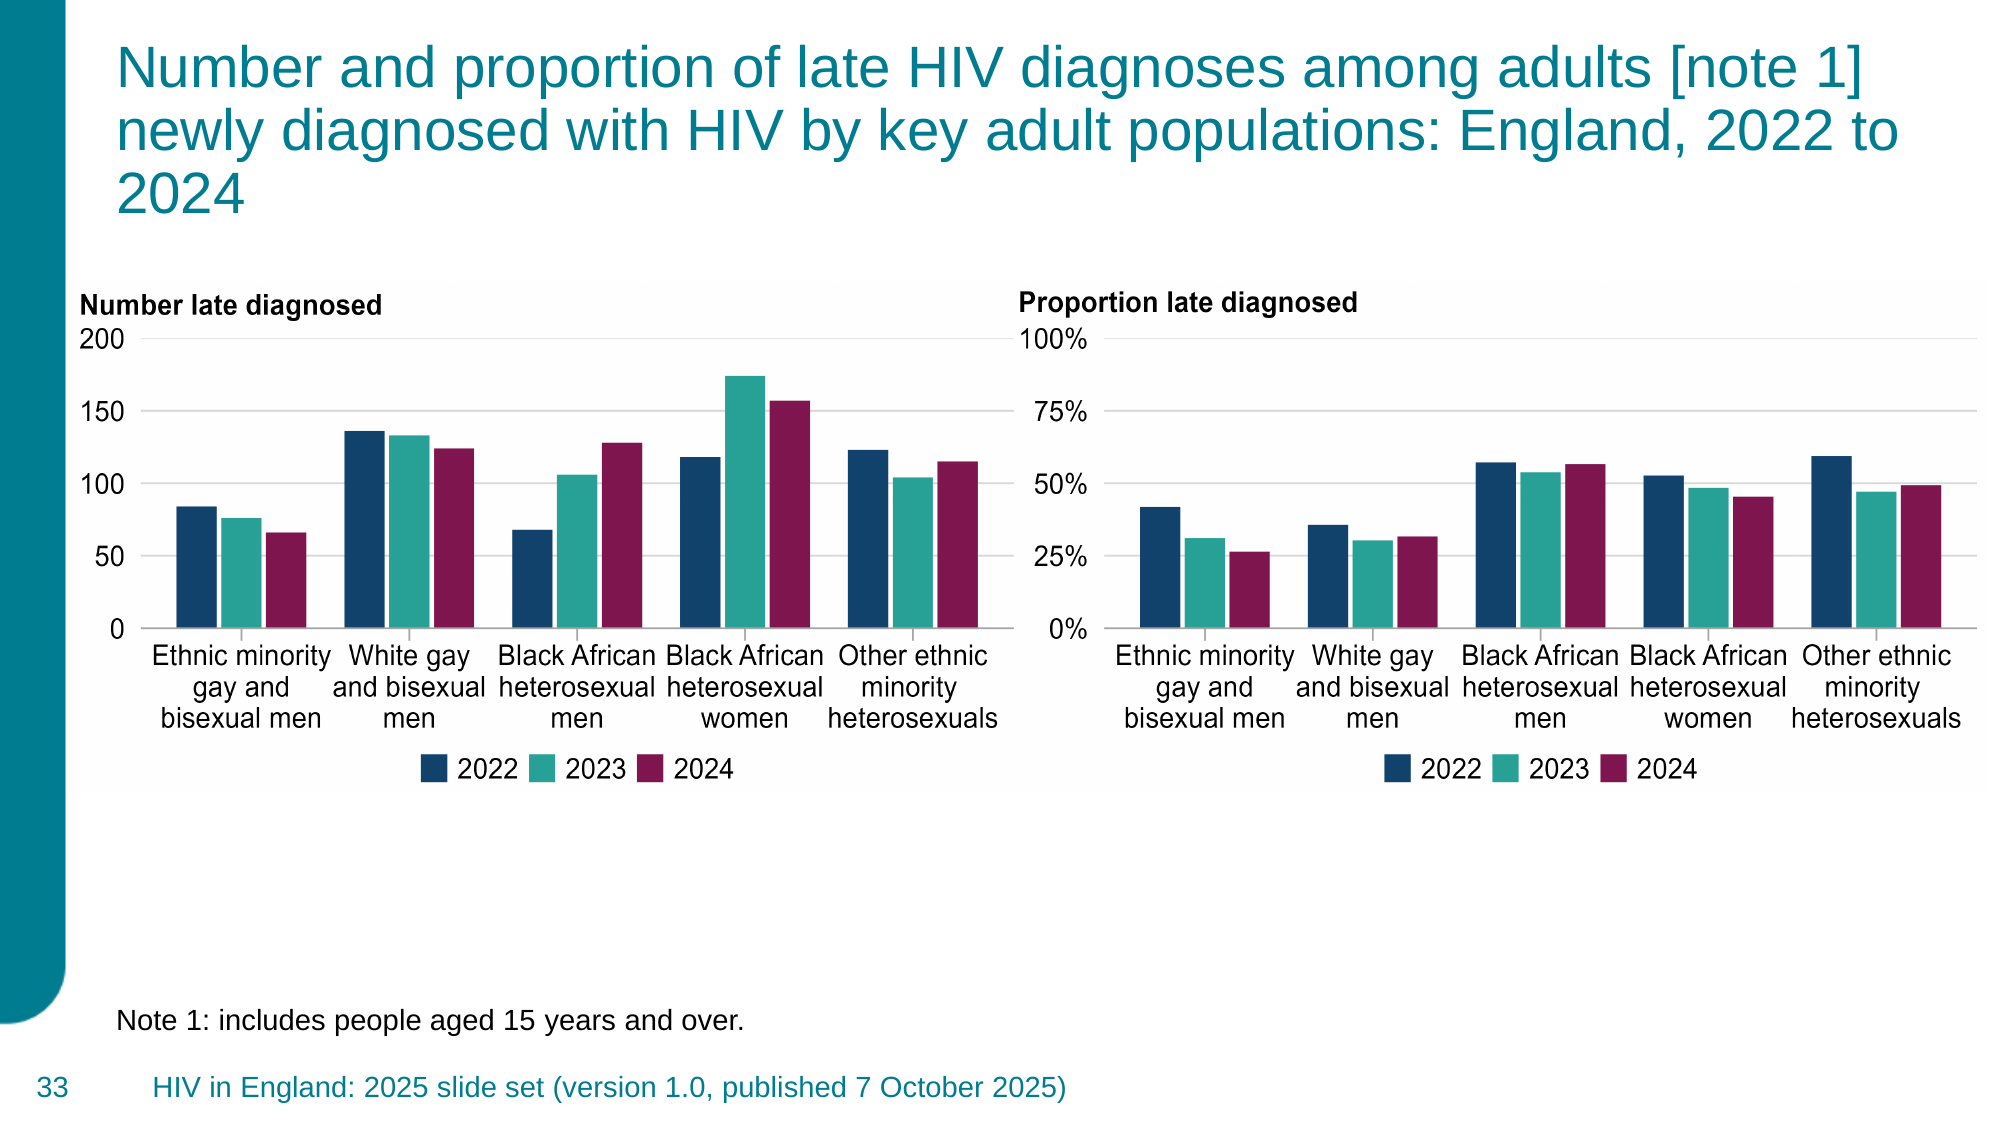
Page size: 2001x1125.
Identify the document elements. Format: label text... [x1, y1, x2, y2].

text_box Note 1: includes people aged 15 years and over. [101, 994, 1957, 1045]
picture [70, 282, 1986, 791]
text_box [21, 1056, 120, 1117]
title Number and proportion of late HIV diagnoses among adults [note 1] newly diagnosed with HIV by key adult populations: England, 2022 to 2024 [101, 29, 1926, 233]
text_box HIV in England: 2025 slide set (version 1.0, published 7 October 2025) [137, 1056, 1780, 1116]
